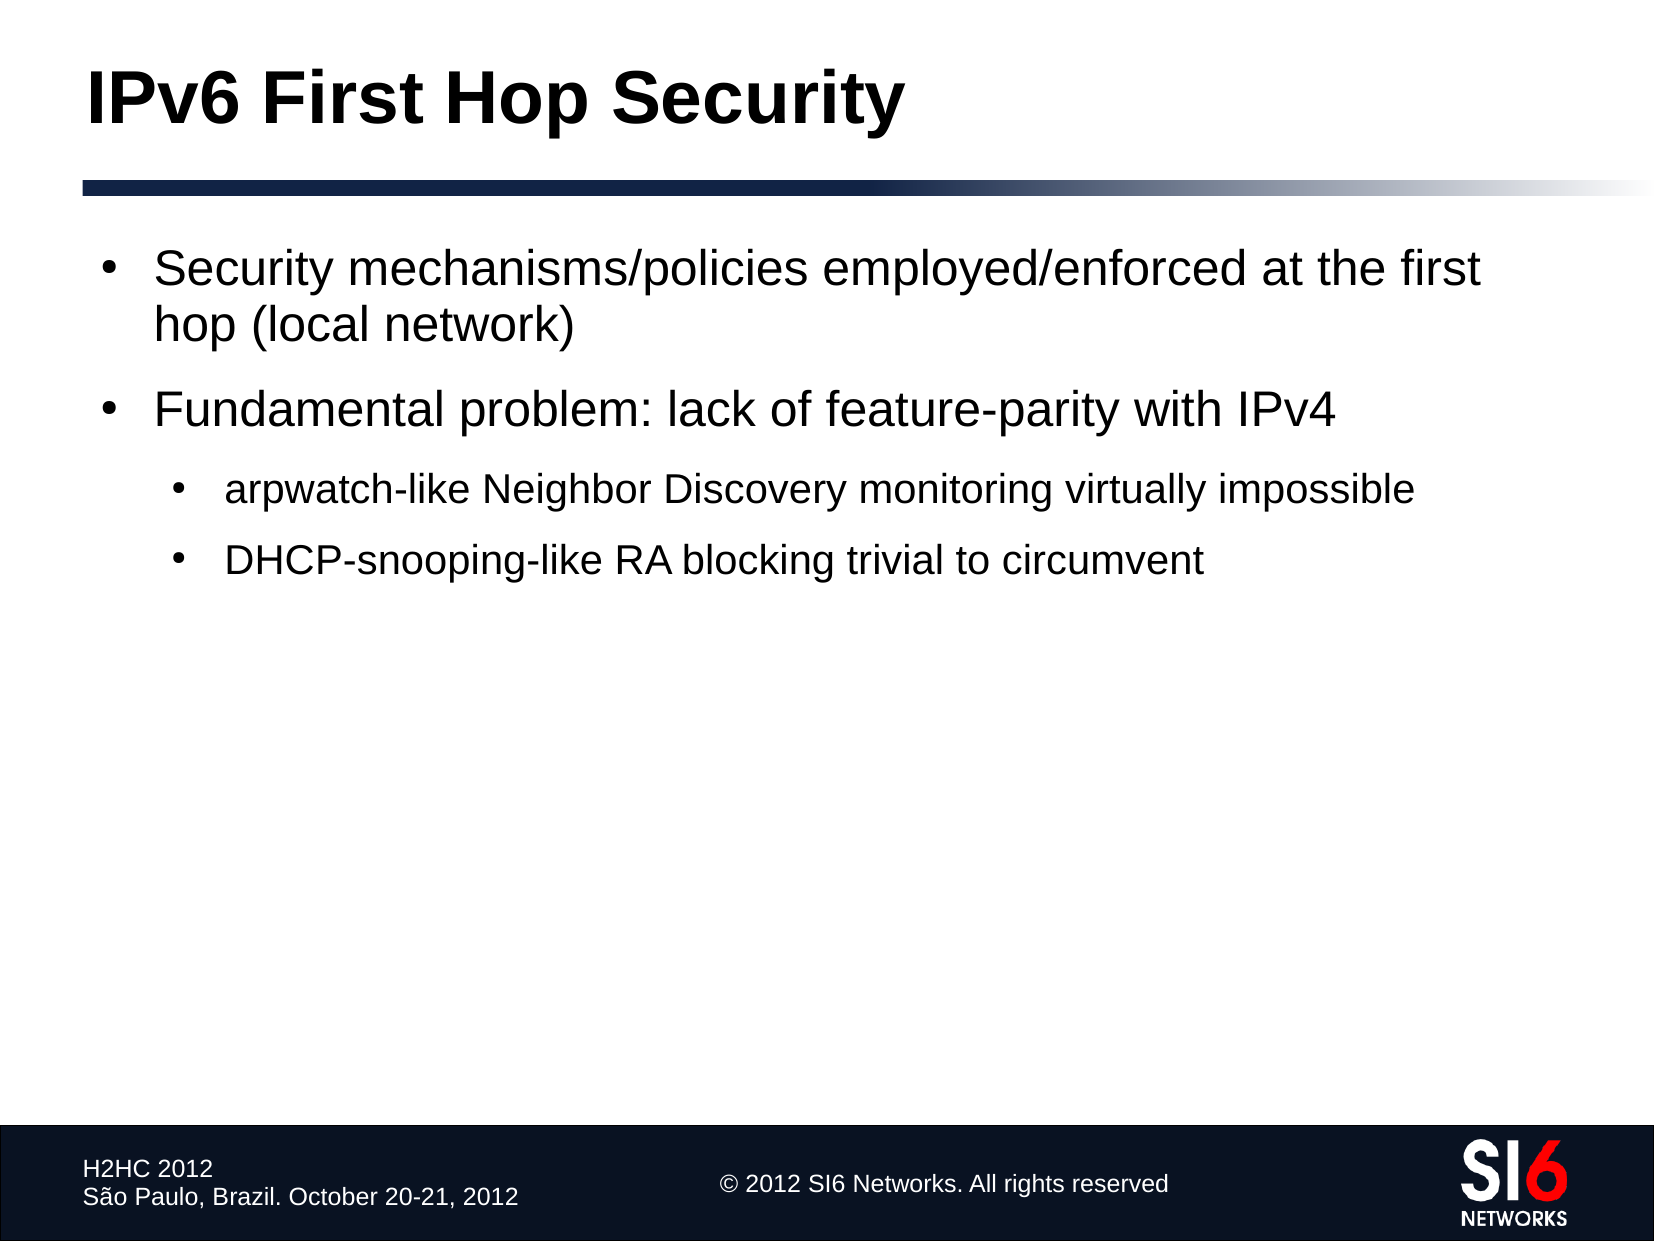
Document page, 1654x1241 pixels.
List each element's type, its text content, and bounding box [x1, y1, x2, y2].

title IPv6 First Hop Security [86, 30, 1576, 166]
list Security mechanisms/policies employed/enforced at the first hop (local network) Fundamental problem: lack of feature-parity with IPv4 arpwatch-like Neighbor Discovery monitoring virtually impossible DHCP-snooping-like RA blocking trivial to circumvent [82, 240, 1571, 1059]
picture [1461, 1139, 1567, 1226]
